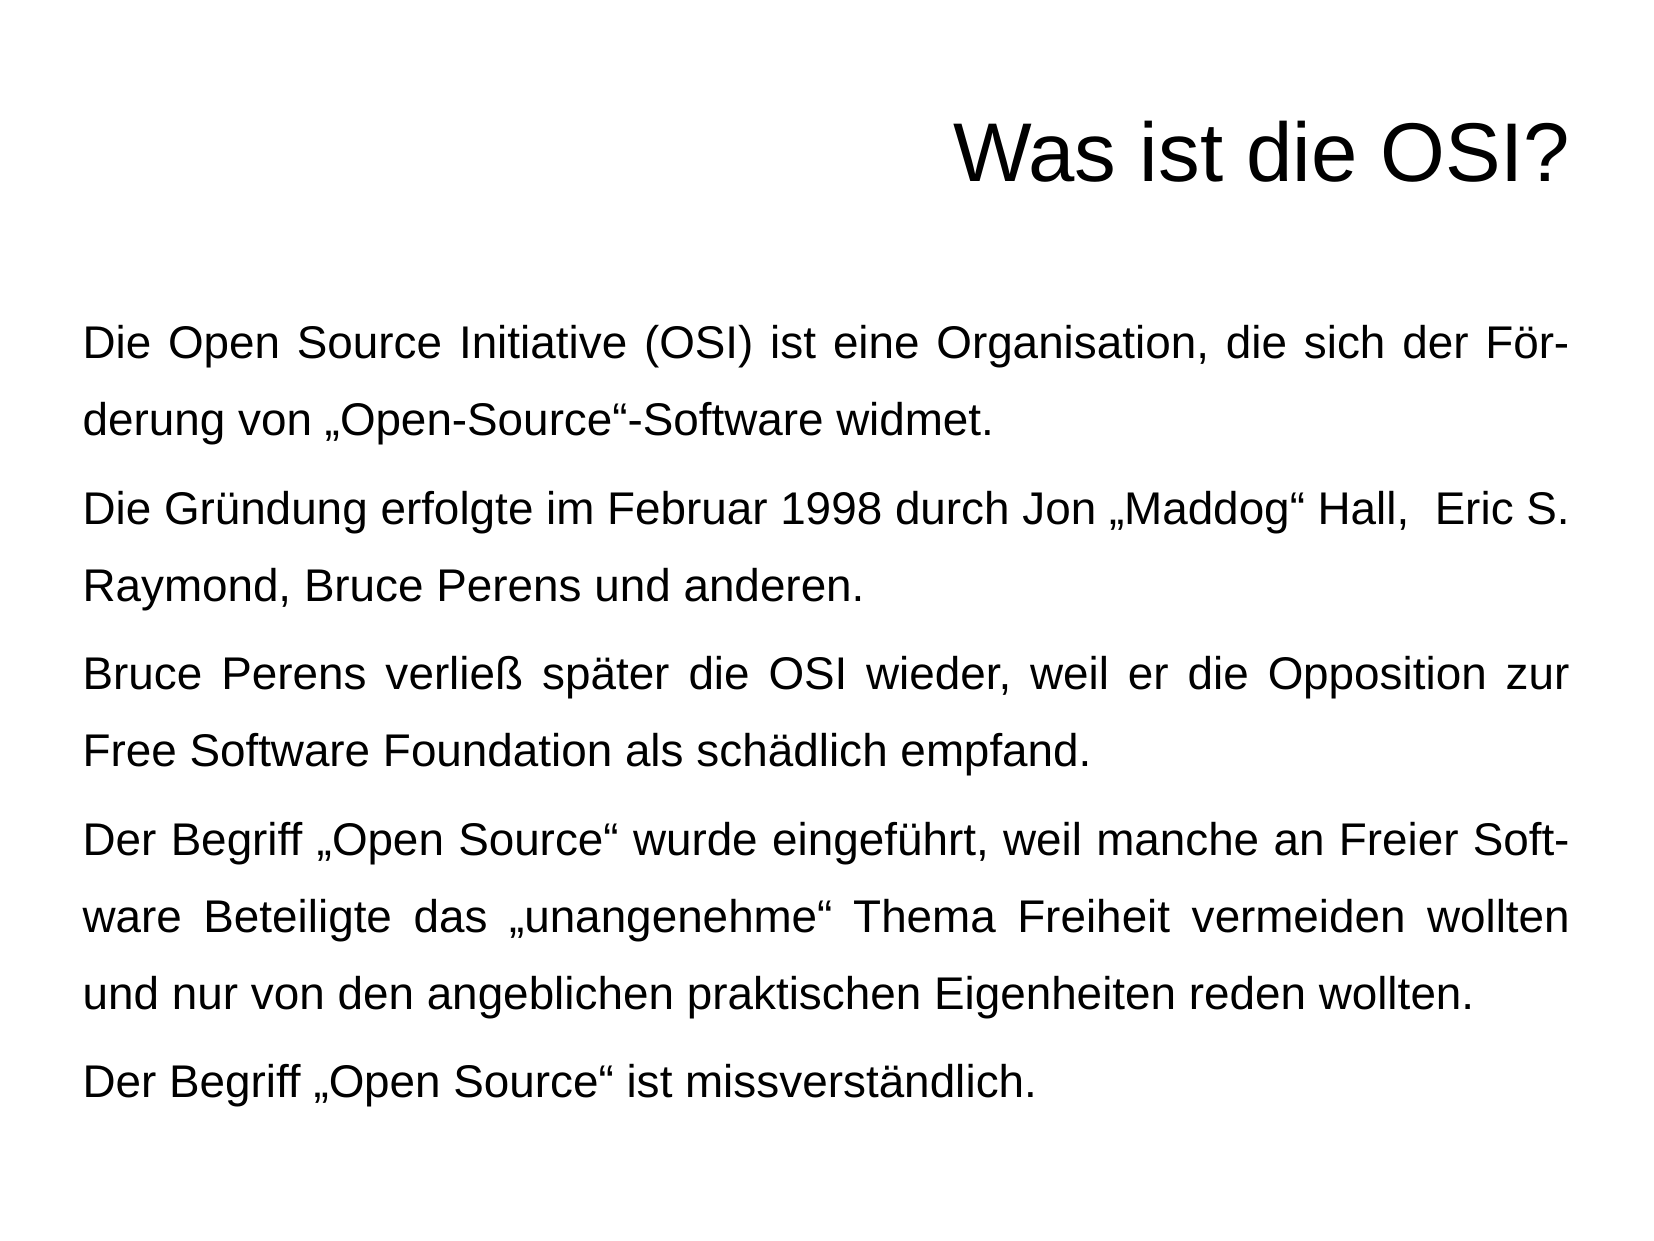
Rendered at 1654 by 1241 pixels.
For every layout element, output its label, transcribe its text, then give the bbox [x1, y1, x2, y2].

title Was ist die OSI? [82, 56, 1571, 250]
subtitle Die Open Source Initiative (OSI) ist eine Organisation, die sich der För-derung von „Open-Source“-Software widmet. Die Gründung erfolgte im Februar 1998 durch Jon „Maddog“ Hall, Eric S. Raymond, Bruce Perens und anderen. Bruce Perens verließ später die OSI wieder, weil er die Opposition zur Free Software Foundation als schädlich empfand. Der Begriff „Open Source“ wurde eingeführt, weil manche an Freier Soft-ware Beteiligte das „unangenehme“ Thema Freiheit vermeiden wollten und nur von den angeblichen praktischen Eigenheiten reden wollten. Der Begriff „Open Source“ ist missverständlich. [82, 297, 1571, 1102]
